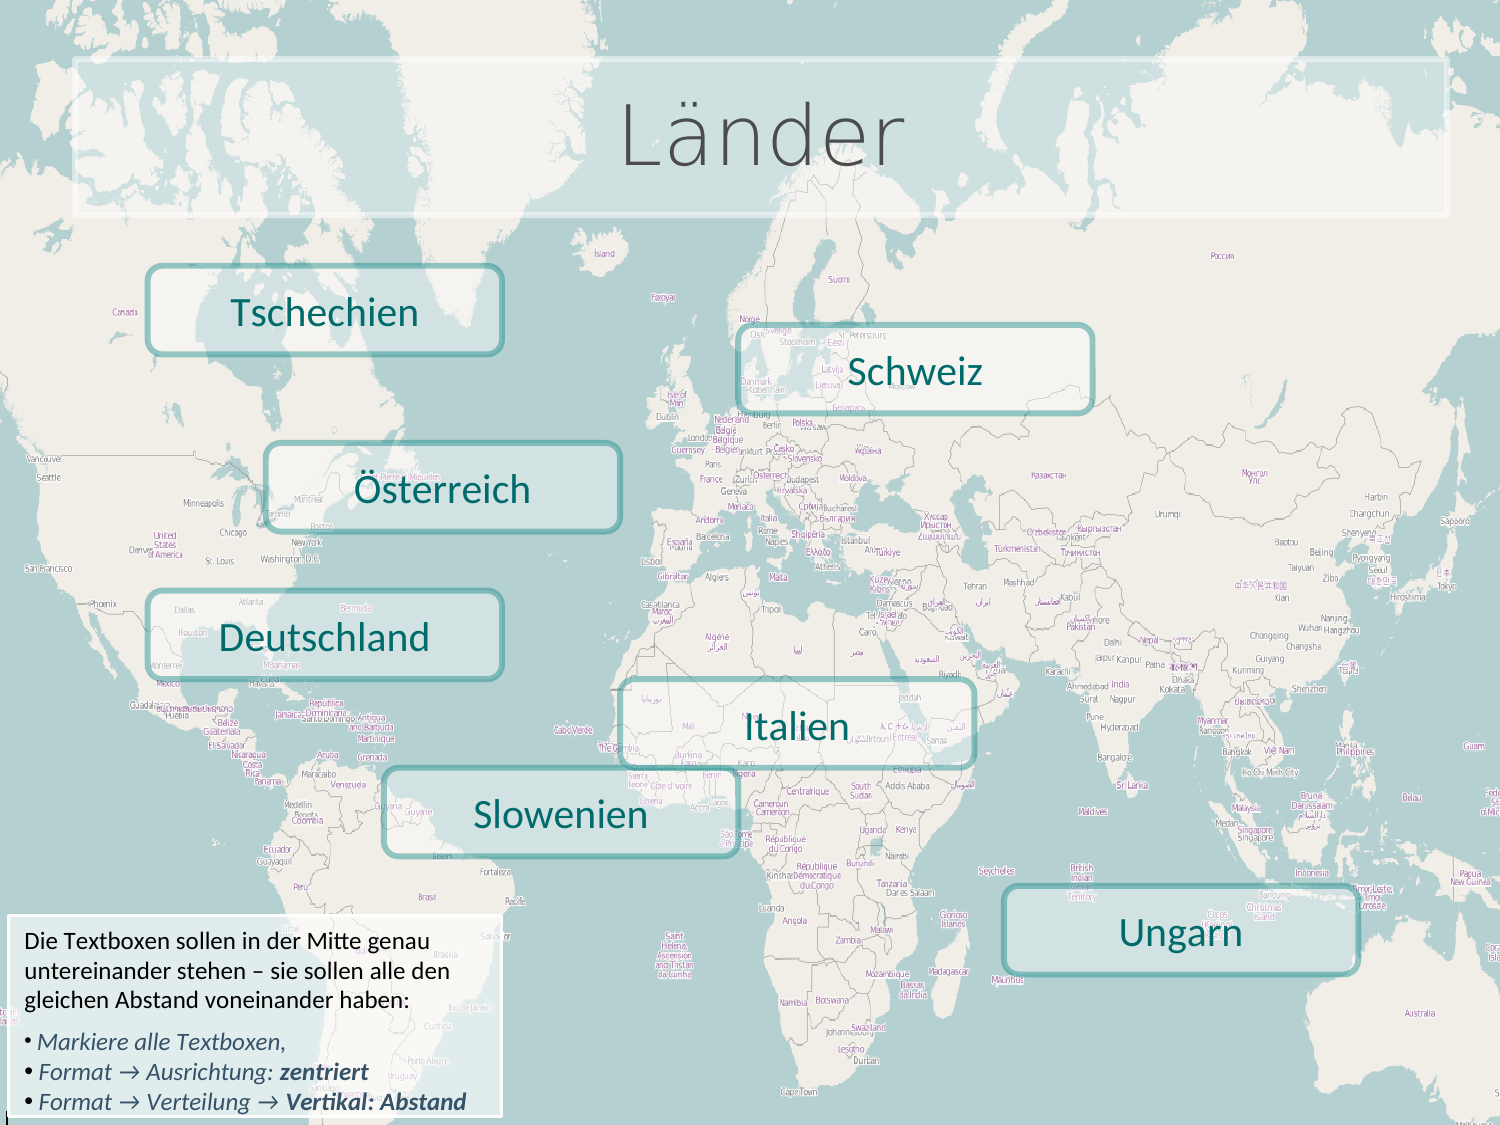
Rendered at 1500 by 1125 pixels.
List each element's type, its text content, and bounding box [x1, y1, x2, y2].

text_box Slowenien [383, 767, 739, 857]
text_box Italien [620, 679, 975, 768]
text_box Die Textboxen sollen in der Mitte genau untereinander stehen – sie sollen alle den gleichen Abstand voneinander haben: Markiere alle Textboxen, Format → Ausrichtung: zentriert Format → Verteilung → Vertikal: Abstand [8, 915, 502, 1117]
text_box Tschechien [147, 265, 503, 355]
text_box Ungarn [1003, 885, 1359, 975]
picture [0, 0, 1500, 1125]
text_box Österreich [265, 442, 621, 532]
text_box Deutschland [147, 590, 503, 680]
text_box Schweiz [738, 324, 1093, 414]
title Länder [75, 59, 1447, 216]
